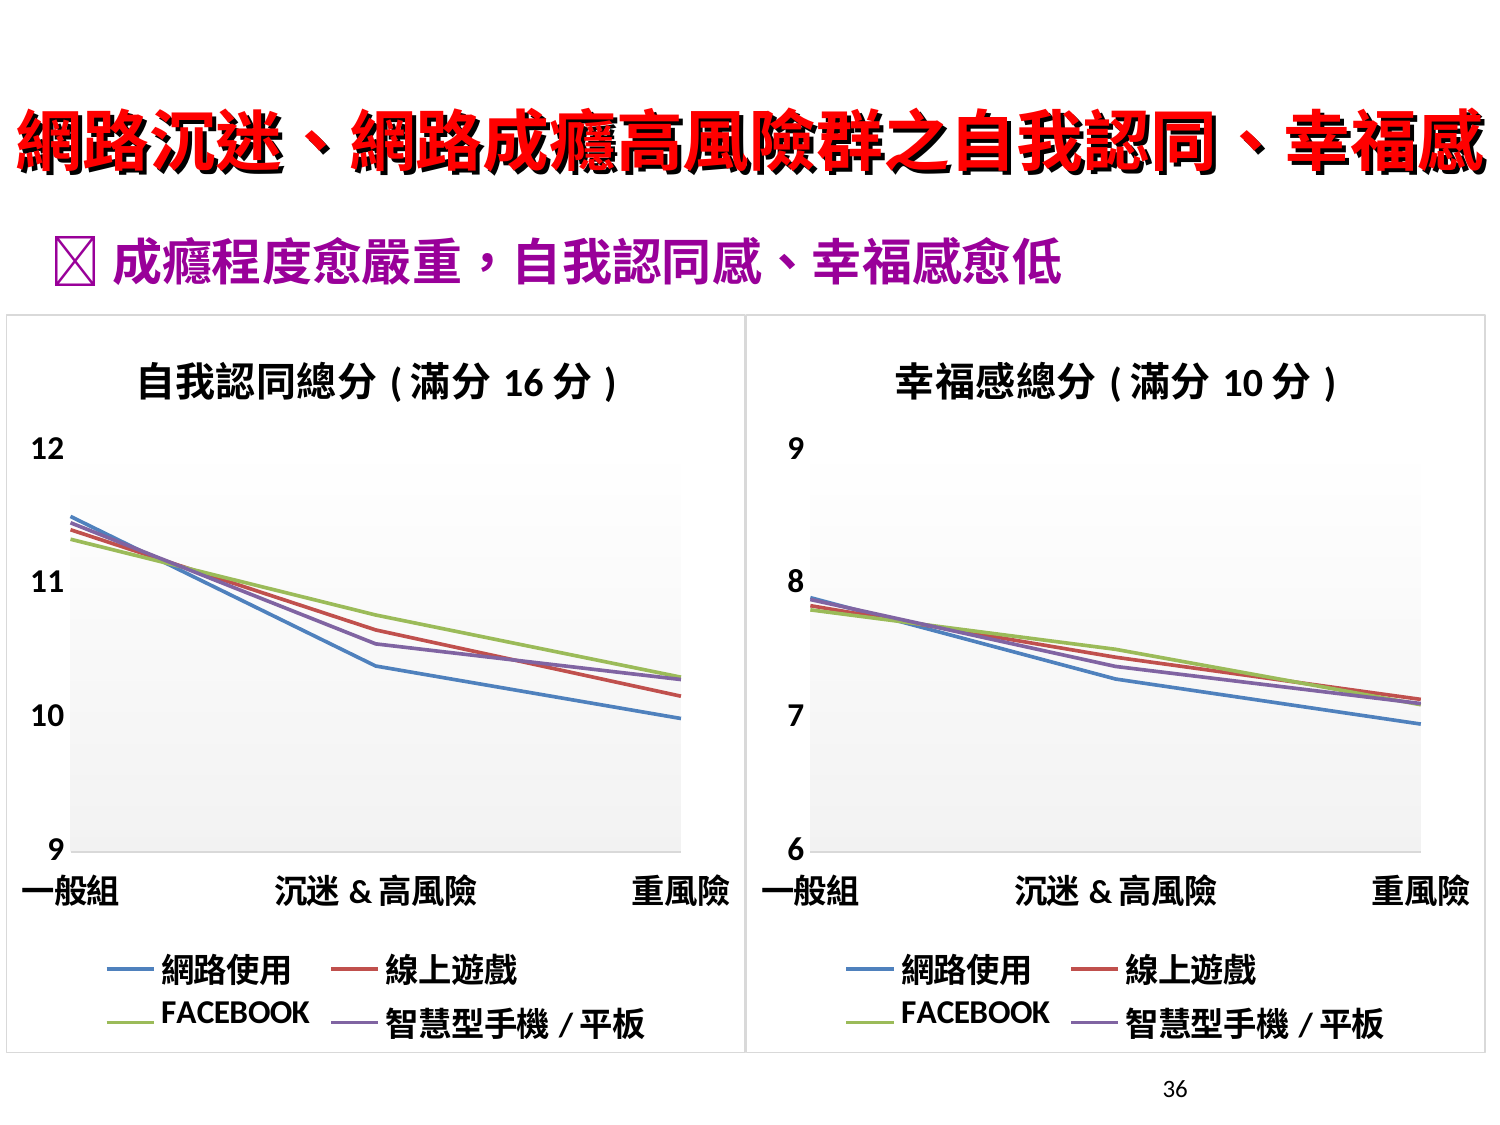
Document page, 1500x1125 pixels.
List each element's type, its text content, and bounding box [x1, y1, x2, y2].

title 網路沉迷、網路成癮高風險群之自我認同、幸福感 [0, 45, 1500, 233]
chart [5, 314, 1486, 1054]
text_box 36 [1147, 1065, 1498, 1125]
text_box 成癮程度愈嚴重，自我認同感、幸福感愈低 [35, 222, 1372, 299]
